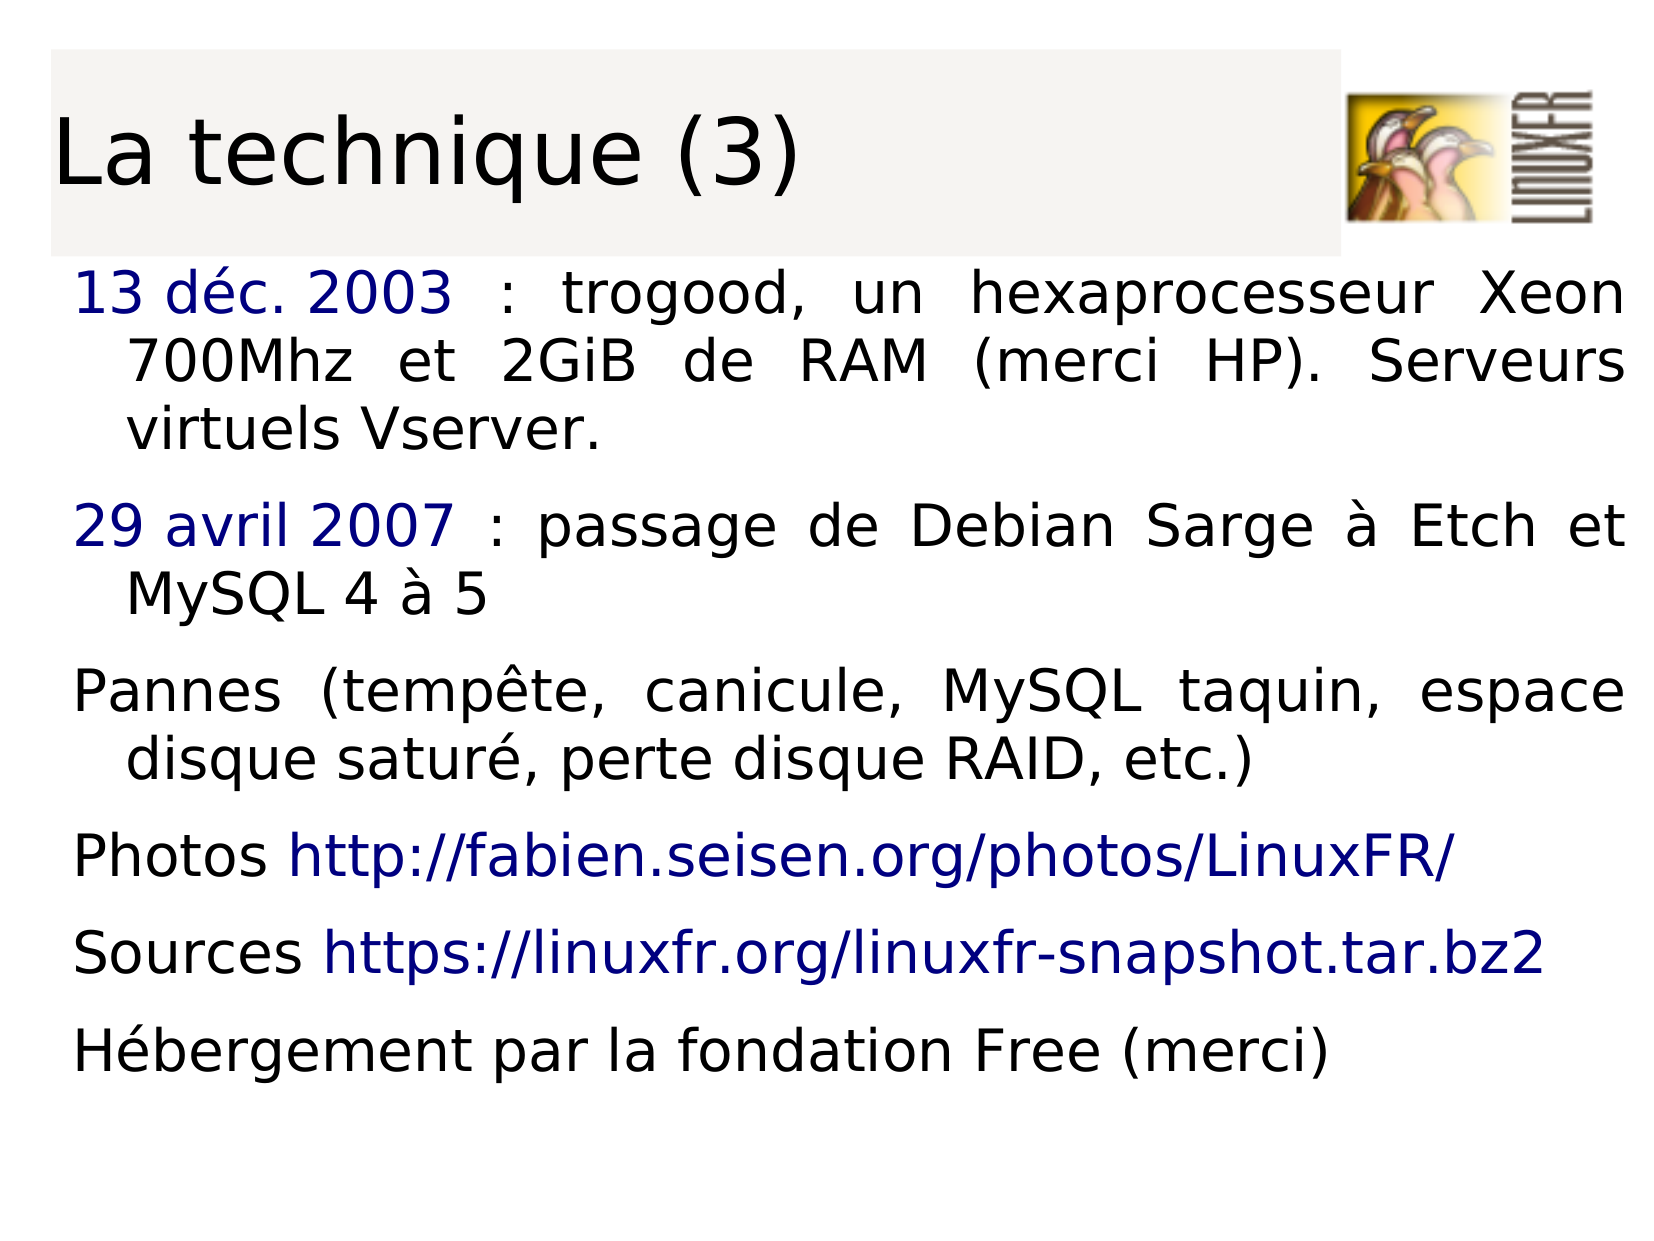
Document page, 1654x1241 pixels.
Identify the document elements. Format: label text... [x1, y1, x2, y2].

picture [1342, 88, 1601, 229]
list 13 déc. 2003 : trogood, un hexaprocesseur Xeon 700Mhz et 2GiB de RAM (merci HP). Serveurs virtuels Vserver. 29 avril 2007 : passage de Debian Sarge à Etch et MySQL 4 à 5 Pannes (tempête, canicule, MySQL taquin, espace disque saturé, perte disque RAID, etc.) Photos http://fabien.seisen.org/photos/LinuxFR/ Sources https://linuxfr.org/linuxfr-snapshot.tar.bz2 Hébergement par la fondation Free (merci) [54, 259, 1628, 1103]
text_box 4665 [213, 495, 266, 525]
title La technique (3) [51, 49, 1342, 257]
